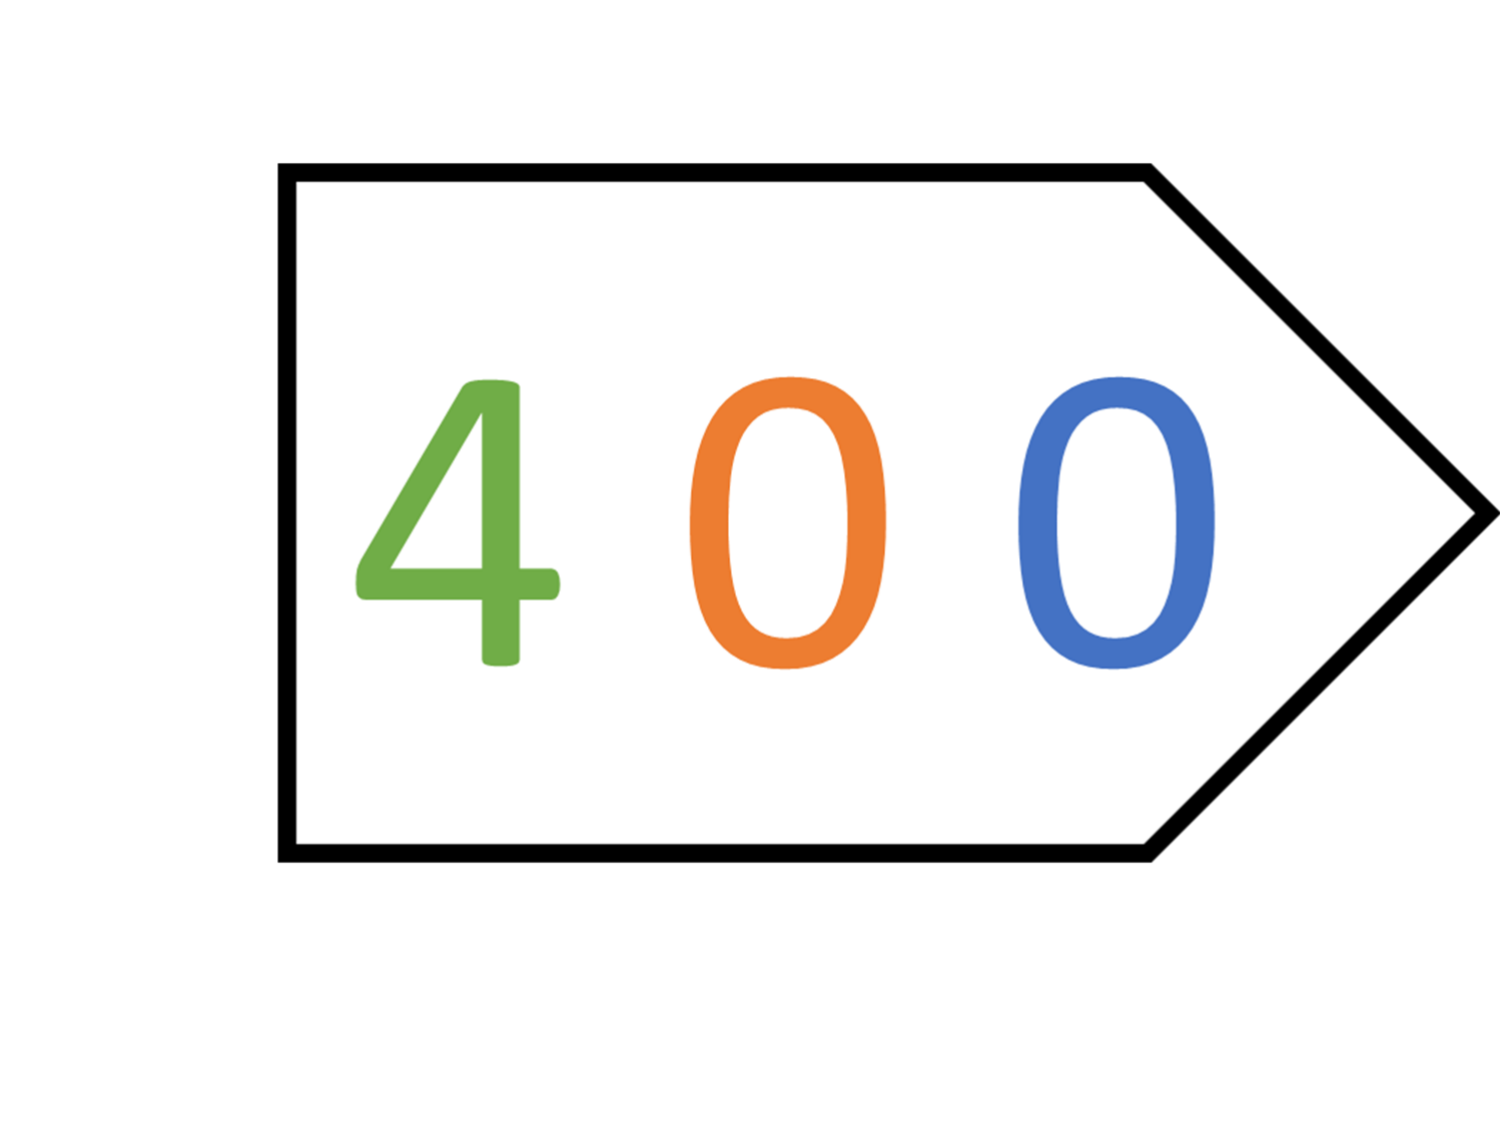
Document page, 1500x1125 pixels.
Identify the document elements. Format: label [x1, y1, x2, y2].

picture [0, 70, 1500, 1055]
